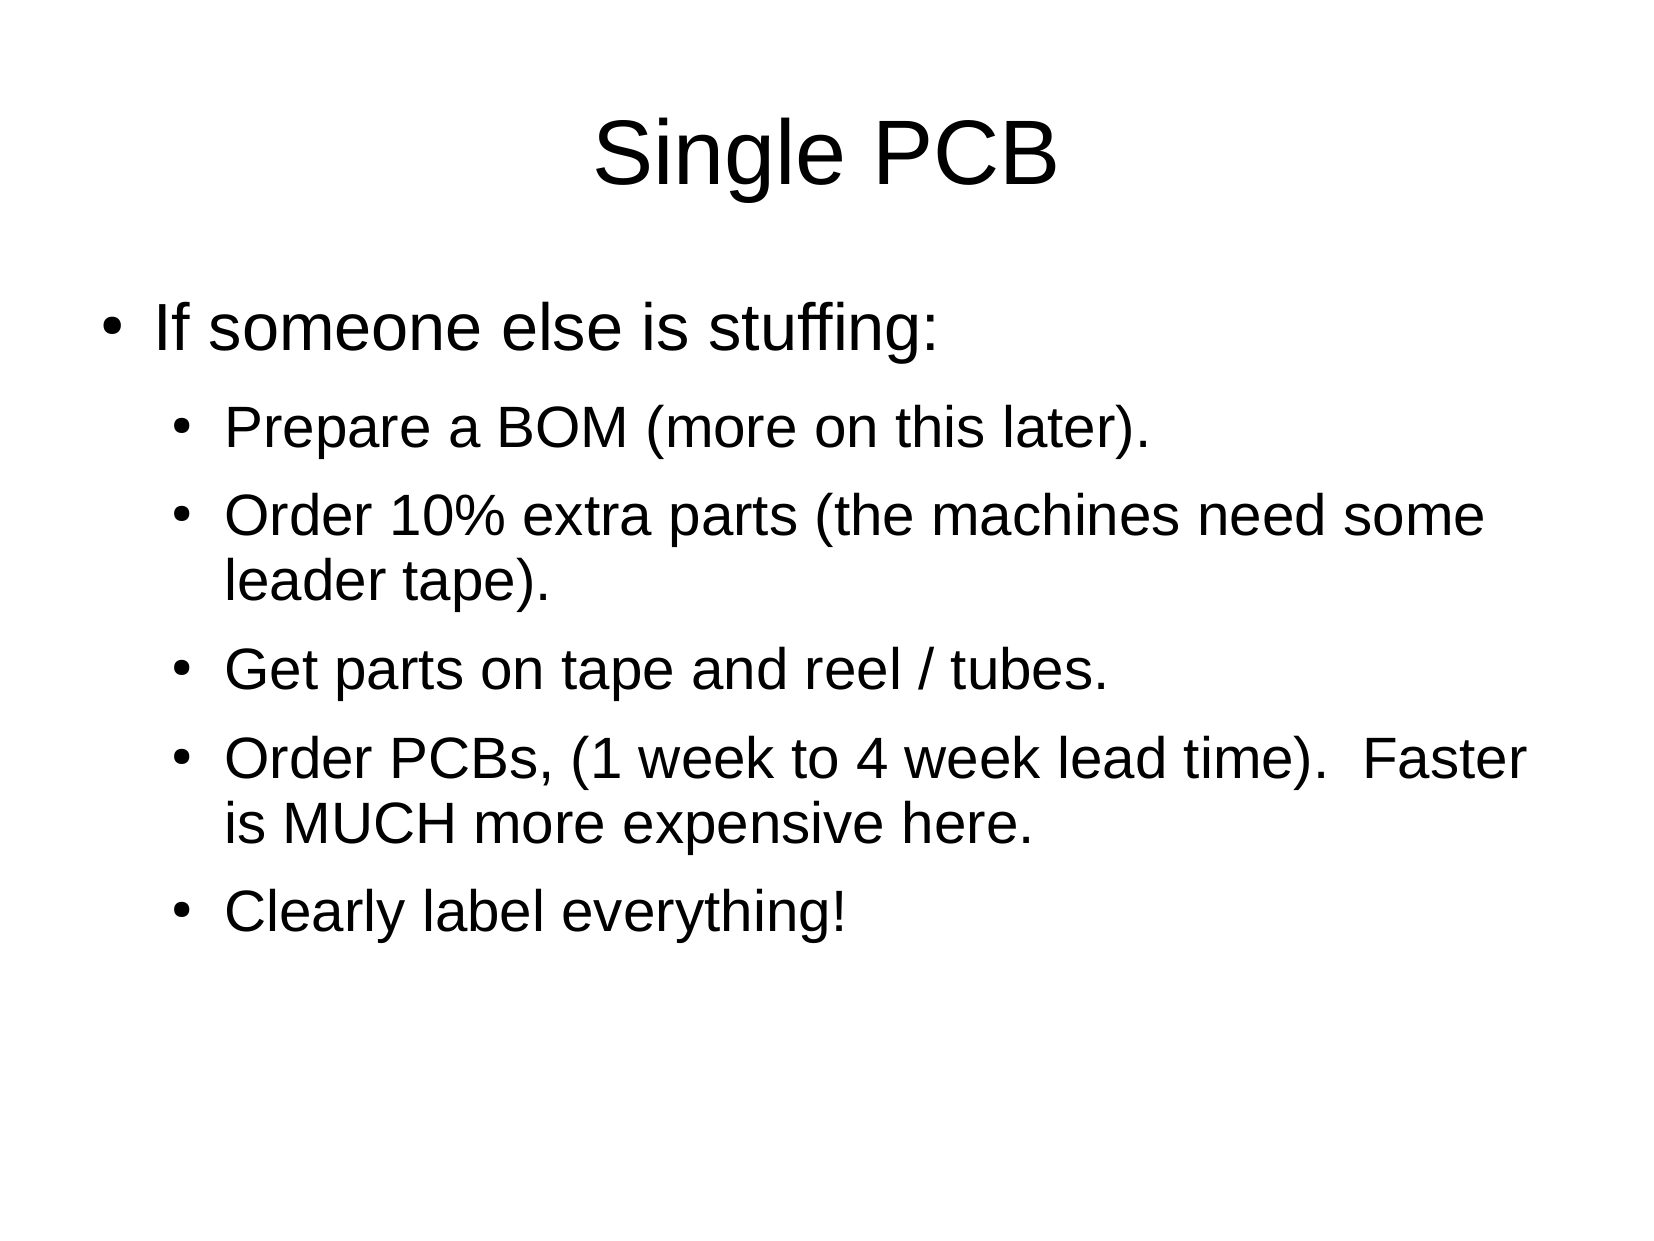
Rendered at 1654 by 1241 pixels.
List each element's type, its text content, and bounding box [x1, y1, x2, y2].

title Single PCB [82, 49, 1571, 257]
list If someone else is stuffing: Prepare a BOM (more on this later). Order 10% extra parts (the machines need some leader tape). Get parts on tape and reel / tubes. Order PCBs, (1 week to 4 week lead time). Faster is MUCH more expensive here. Clearly label everything! [82, 290, 1571, 1109]
